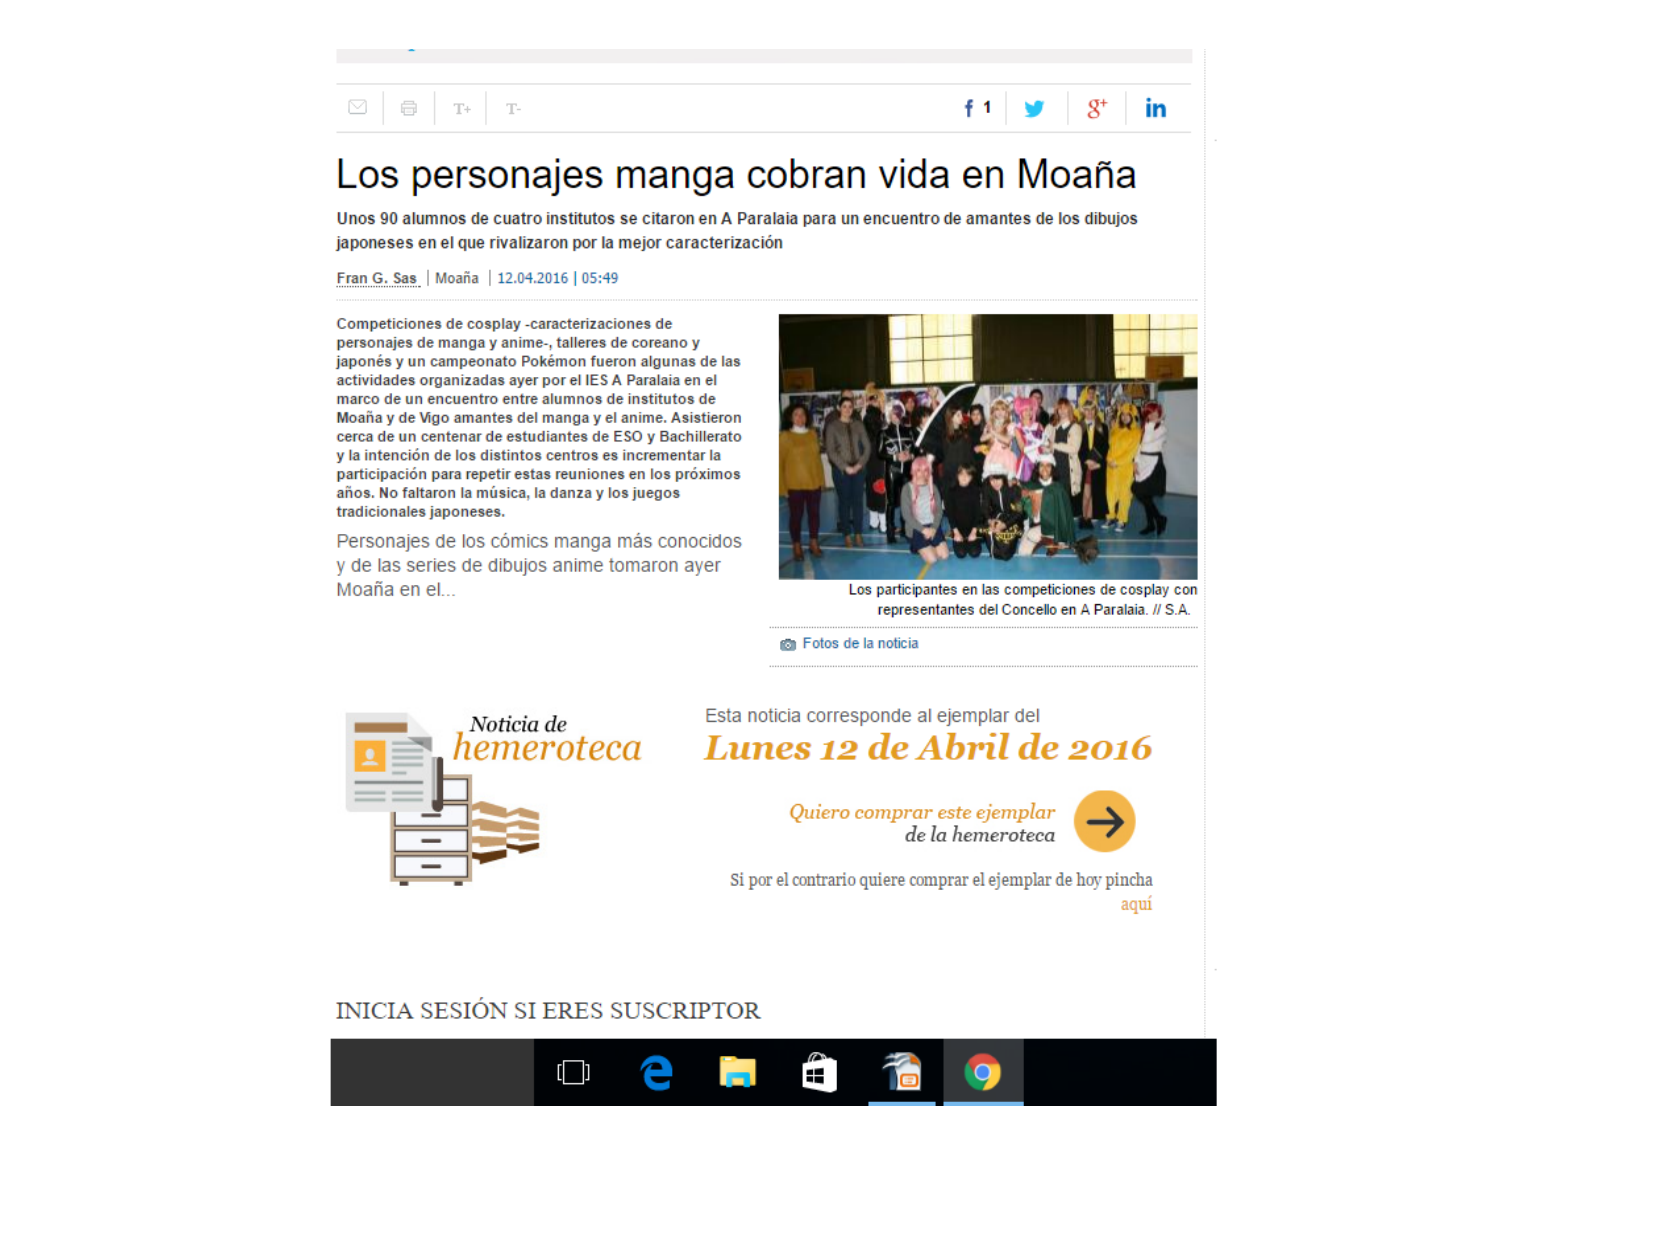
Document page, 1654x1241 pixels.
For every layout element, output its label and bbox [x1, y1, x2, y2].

picture [330, 49, 1217, 1106]
